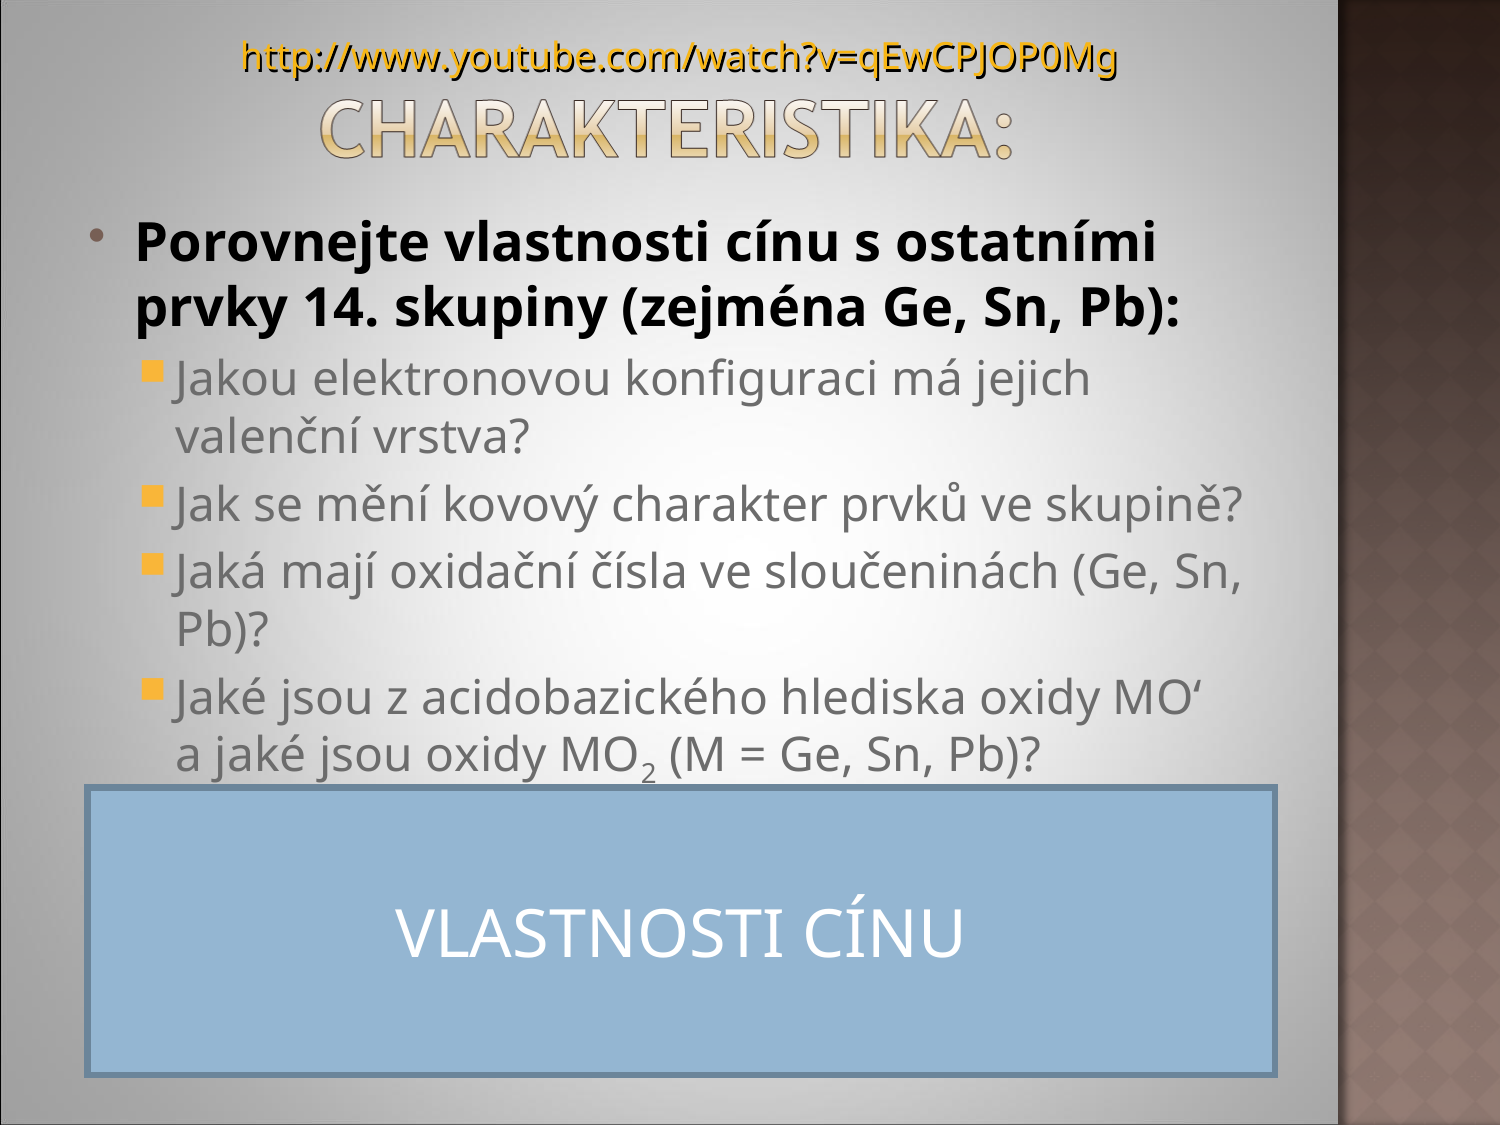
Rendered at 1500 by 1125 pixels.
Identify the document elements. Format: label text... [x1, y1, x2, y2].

picture [0, 0, 1500, 1125]
text_box http://www.youtube.com/watch?v=qEwCPJOP0Mg [224, 24, 1176, 92]
text_box VLASTNOSTI CÍNU [87, 787, 1276, 1075]
text_box [73, 52, 1265, 177]
list Porovnejte vlastnosti cínu s ostatními prvky 14. skupiny (zejména Ge, Sn, Pb): Jakou elektronovou konfiguraci má jejich valenční vrstva? Jak se mění kovový charakter prvků ve skupině? Jaká mají oxidační čísla ve sloučeninách (Ge, Sn, Pb)? Jaké jsou z acidobazického hlediska oxidy MO‘ a jaké jsou oxidy MO2 (M = Ge, Sn, Pb)? stříbrobílý kov, lesklý, měkký, kujný, tažný na vzduchu se pokrývá SnO2 a tím šedne odolný vůči chemickým vlivům, zdravotně nezávadný, amfoterní [75, 199, 1263, 1083]
